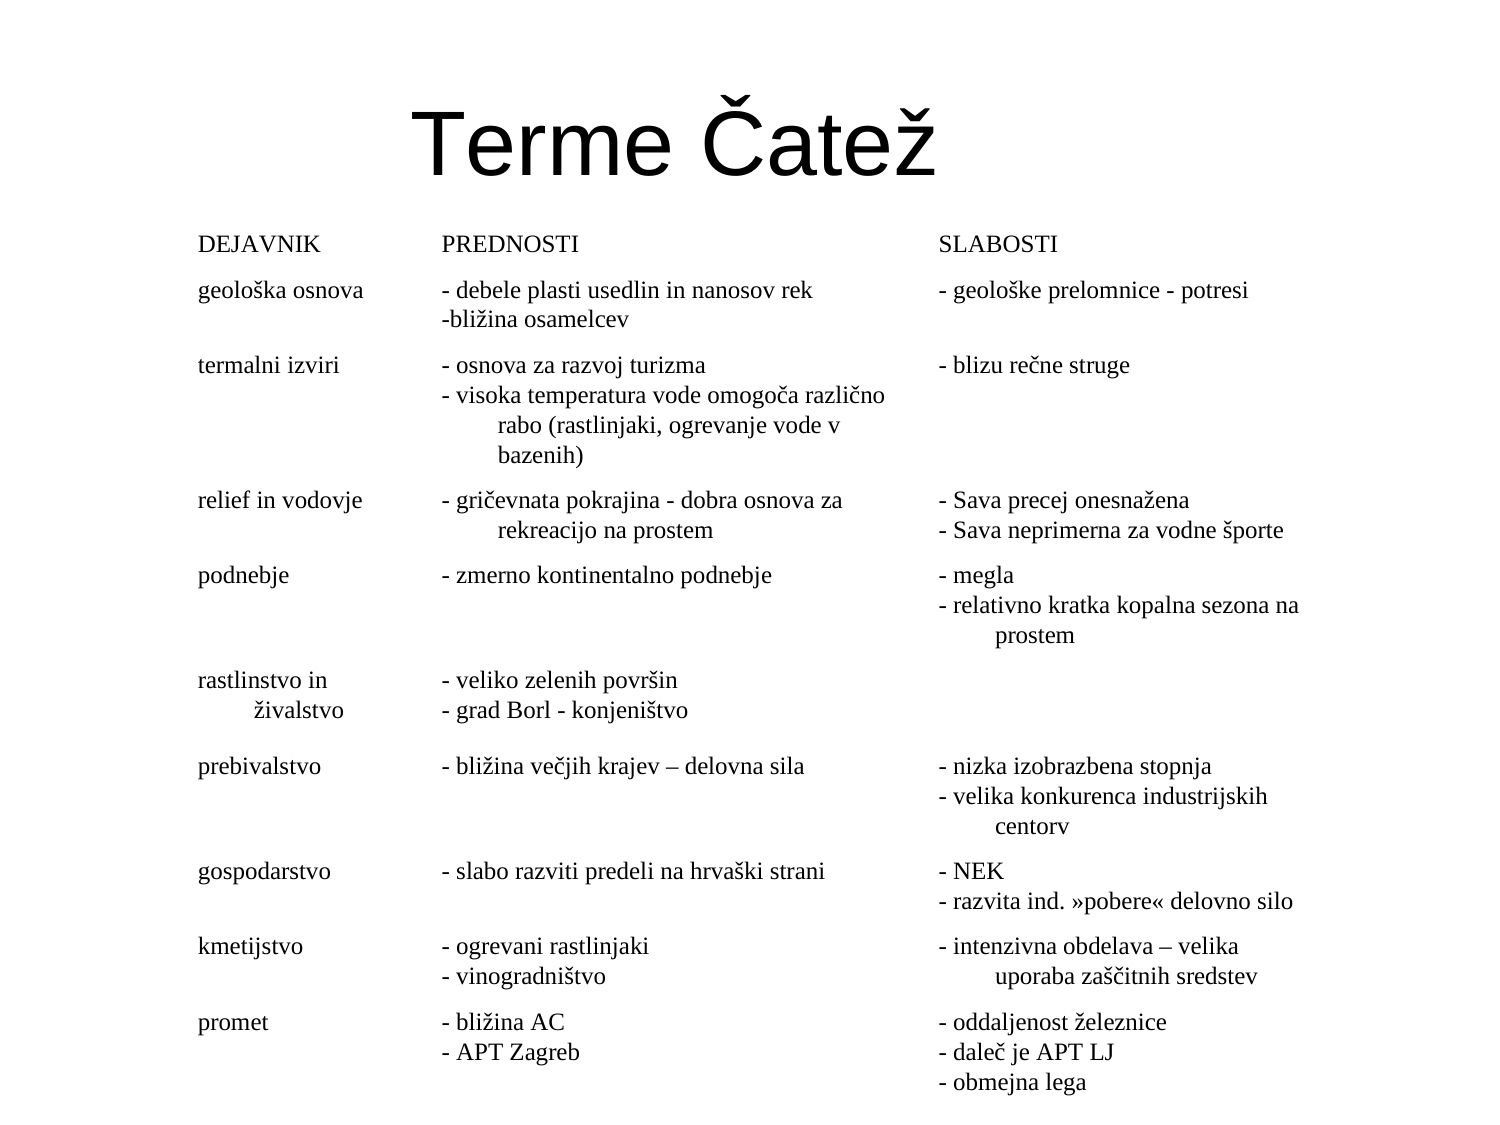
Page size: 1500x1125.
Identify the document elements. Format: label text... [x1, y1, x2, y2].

table_cell prebivalstvo [183, 742, 427, 847]
table_cell - veliko zelenih površin - grad Borl - konjeništvo [427, 656, 924, 742]
table_cell - ogrevani rastlinjaki - vinogradništvo [427, 922, 924, 998]
table_header DEJAVNIK [183, 220, 427, 265]
table_cell - slabo razviti predeli na hrvaški strani [427, 847, 924, 922]
table_cell podnebje [183, 551, 427, 656]
table_cell kmetijstvo [183, 922, 427, 998]
table_cell - osnova za razvoj turizma - visoka temperatura vode omogoča različno rabo (rastlinjaki, ogrevanje vode v bazenih) [427, 341, 924, 476]
table_cell - debele plasti usedlin in nanosov rek -bližina osamelcev [427, 265, 924, 341]
table_cell relief in vodovje [183, 476, 427, 551]
table_cell - geološke prelomnice - potresi [924, 265, 1327, 341]
title Terme Čatež [0, 45, 1351, 233]
table_cell - bližina večjih krajev – delovna sila [427, 742, 924, 847]
table_cell - intenzivna obdelava – velika uporaba zaščitnih sredstev [924, 922, 1327, 998]
table_cell - bližina AC - APT Zagreb [427, 998, 924, 1103]
table_header PREDNOSTI [427, 220, 924, 265]
table_cell - NEK - razvita ind. »pobere« delovno silo [924, 847, 1327, 922]
table_cell rastlinstvo in živalstvo [183, 656, 427, 742]
table_cell [924, 656, 1327, 742]
table_cell geološka osnova [183, 265, 427, 341]
table_cell - oddaljenost železnice - daleč je APT LJ - obmejna lega [924, 998, 1327, 1103]
table_cell promet [183, 998, 427, 1103]
table_cell termalni izviri [183, 341, 427, 476]
table_header SLABOSTI [924, 220, 1327, 265]
table_cell - gričevnata pokrajina - dobra osnova za rekreacijo na prostem [427, 476, 924, 551]
table_cell - blizu rečne struge [924, 341, 1327, 476]
table_cell - megla - relativno kratka kopalna sezona na prostem [924, 551, 1327, 656]
table_cell - Sava precej onesnažena - Sava neprimerna za vodne športe [924, 476, 1327, 551]
table_cell - zmerno kontinentalno podnebje [427, 551, 924, 656]
table_cell gospodarstvo [183, 847, 427, 922]
table_cell - nizka izobrazbena stopnja - velika konkurenca industrijskih centorv [924, 742, 1327, 847]
